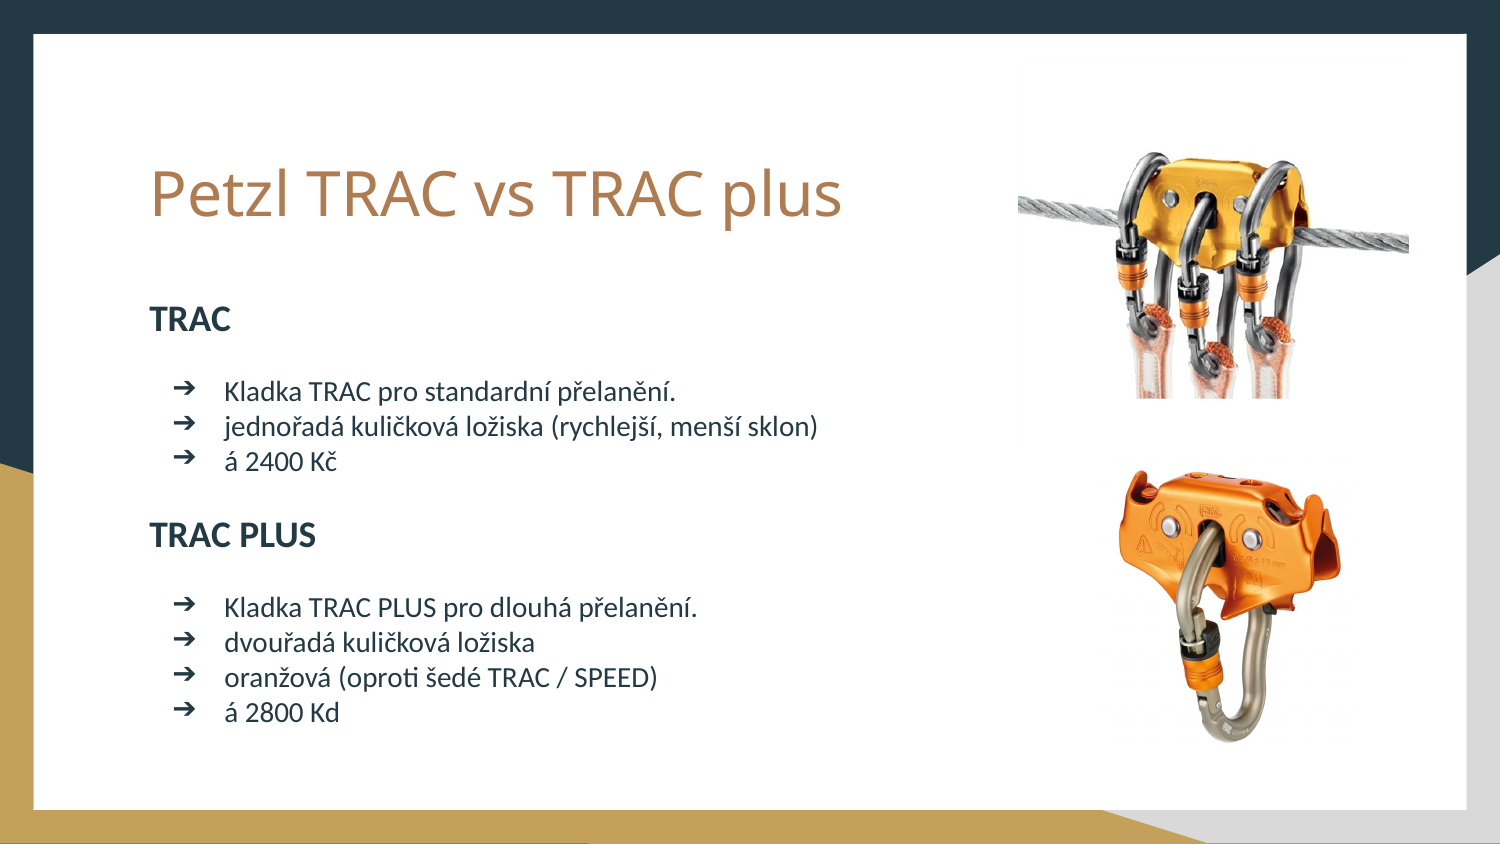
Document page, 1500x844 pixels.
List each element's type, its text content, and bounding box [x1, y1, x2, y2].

picture [1018, 62, 1409, 760]
list TRAC Kladka TRAC pro standardní přelanění. jednořadá kuličková ložiska (rychlejší, menší sklon) á 2400 Kč TRAC PLUS Kladka TRAC PLUS pro dlouhá přelanění. dvouřadá kuličková ložiska oranžová (oproti šedé TRAC / SPEED) á 2800 Kd [134, 278, 1093, 768]
title Petzl TRAC vs TRAC plus [134, 138, 1018, 278]
